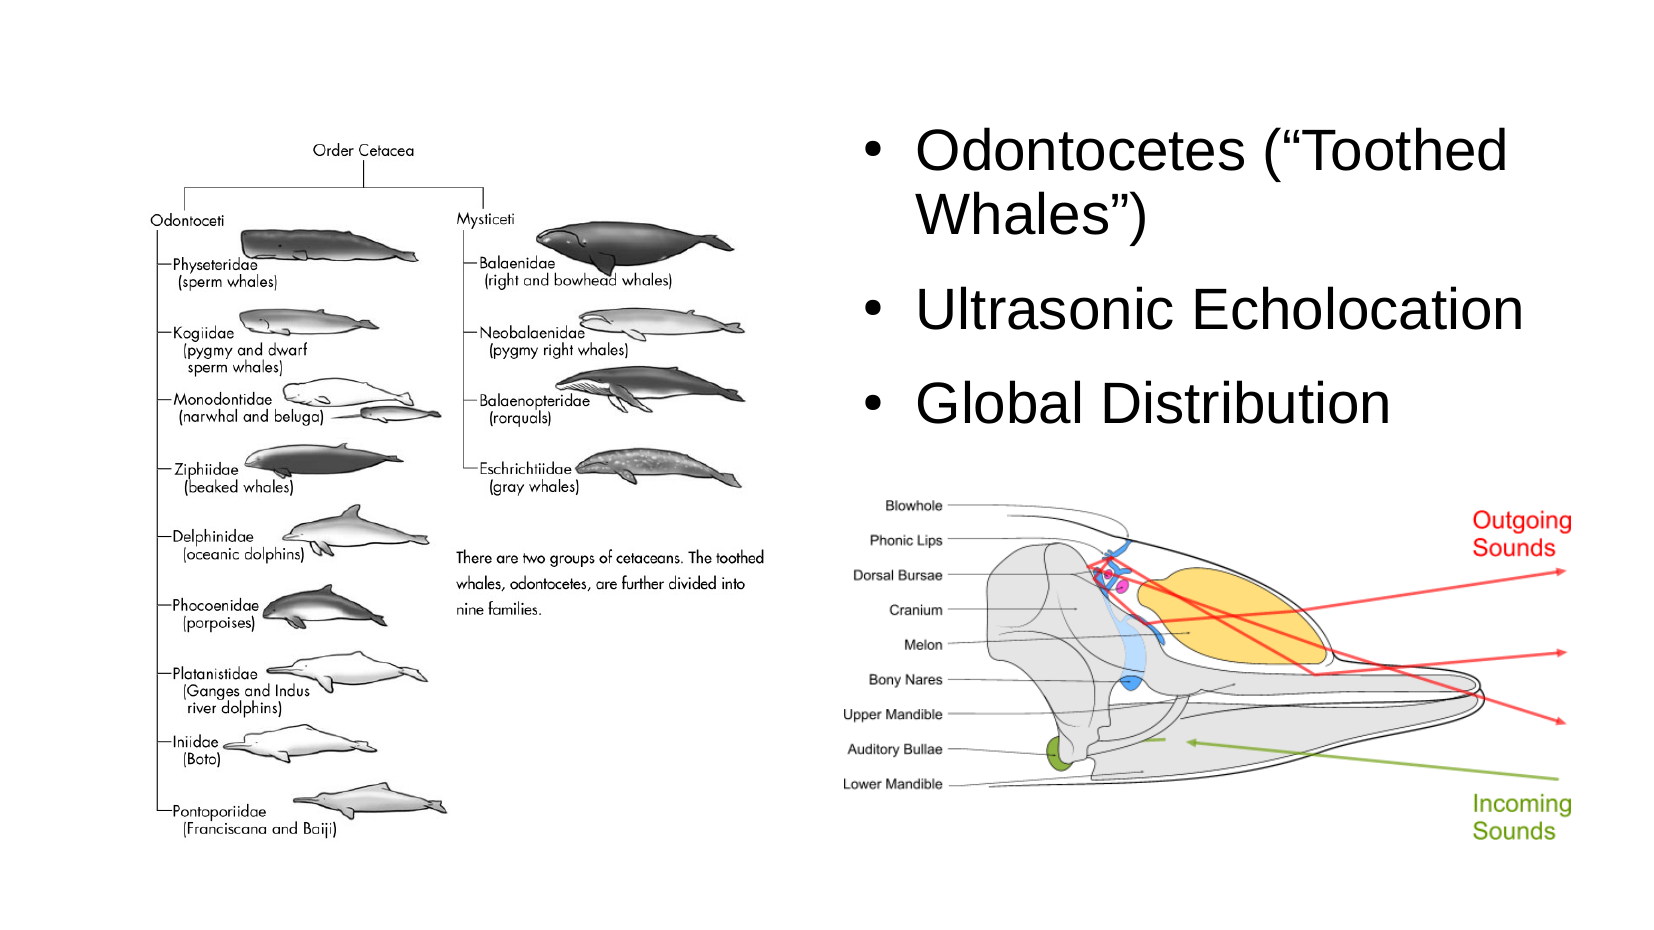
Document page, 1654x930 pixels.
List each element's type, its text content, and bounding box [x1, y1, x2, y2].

picture [106, 120, 785, 846]
list Odontocetes (“Toothed Whales”) Ultrasonic Echolocation Global Distribution [844, 117, 1571, 464]
picture [844, 500, 1571, 840]
